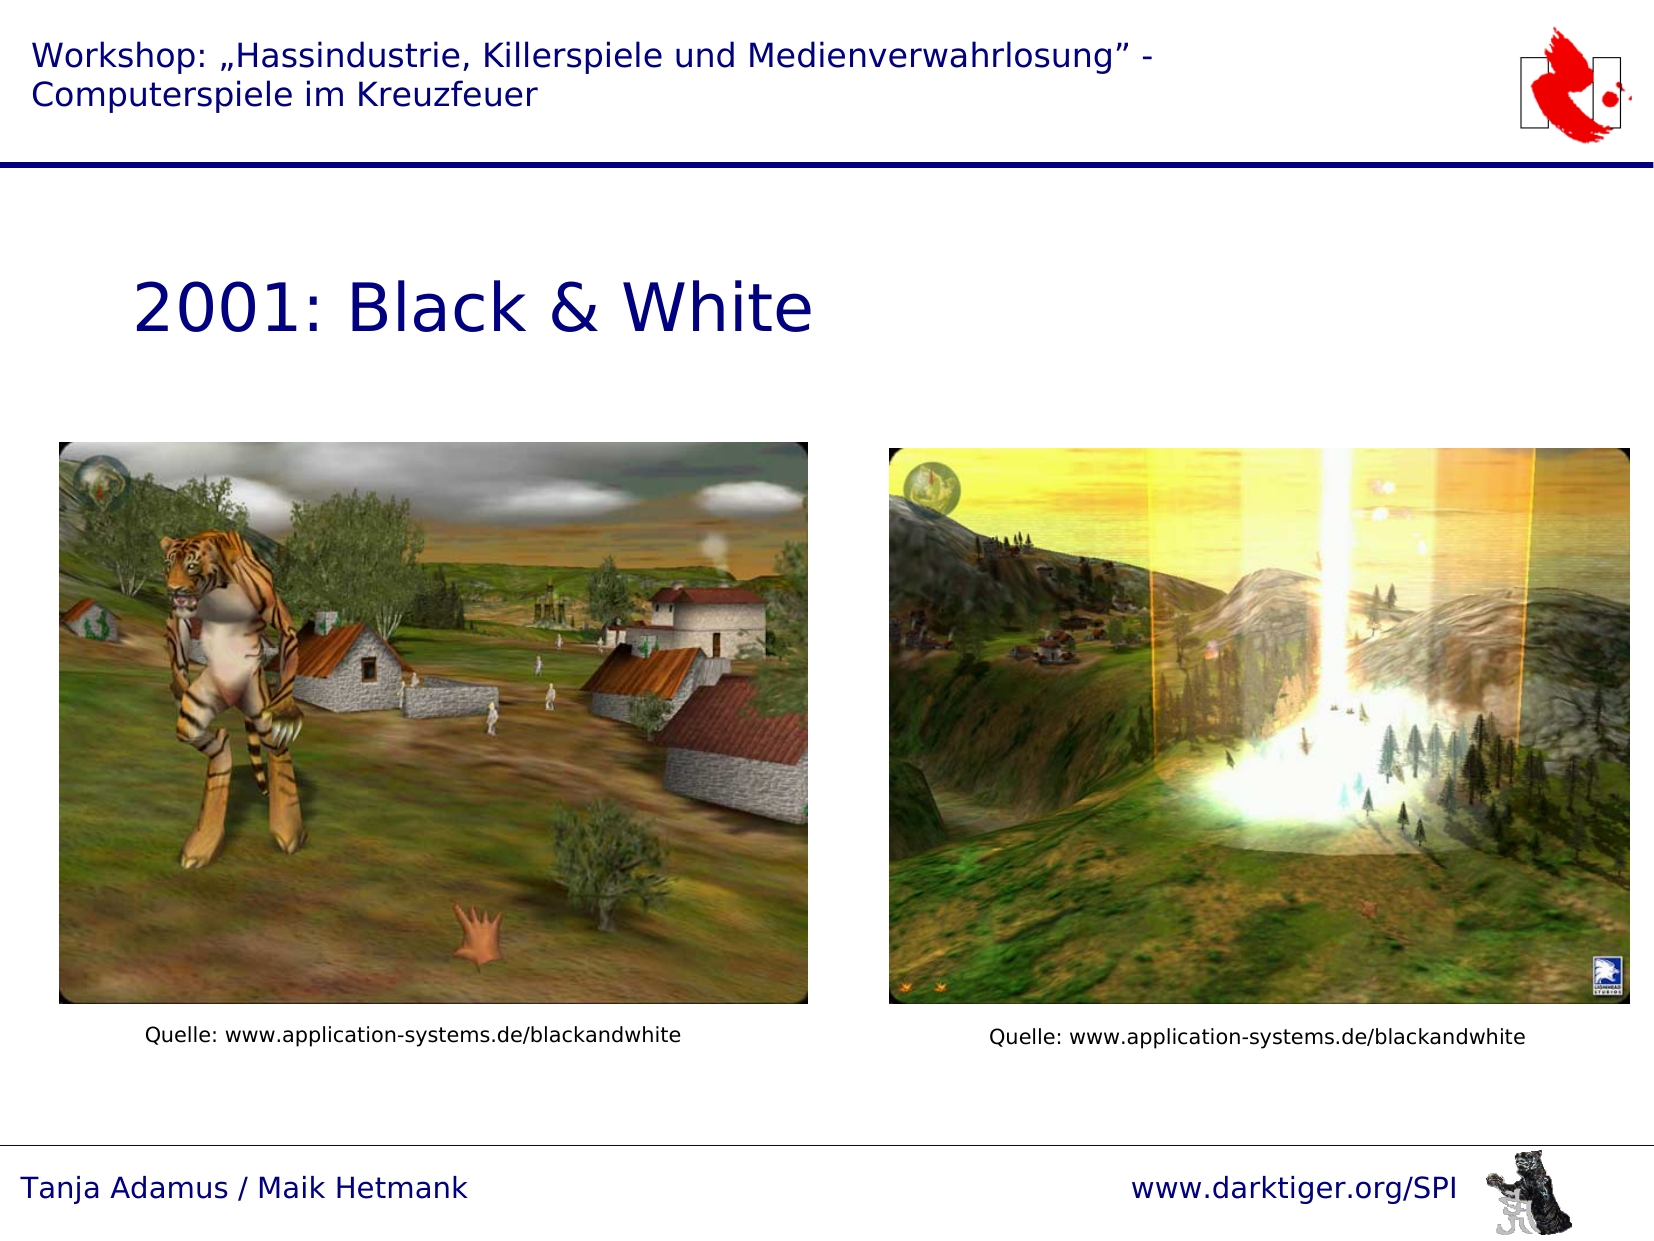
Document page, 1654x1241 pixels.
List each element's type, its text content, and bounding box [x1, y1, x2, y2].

picture [889, 448, 1630, 1004]
picture [59, 442, 808, 1004]
text_box Workshop: „Hassindustrie, Killerspiele und Medienverwahrlosung” - Computerspiele im Kreuzfeuer [16, 29, 1418, 178]
text_box Quelle: www.application-systems.de/blackandwhite [129, 1015, 697, 1055]
picture [1486, 1150, 1572, 1235]
picture [1503, 16, 1632, 148]
text_box Quelle: www.application-systems.de/blackandwhite [974, 1017, 1541, 1058]
text_box 2001: Black & White [118, 261, 1447, 355]
